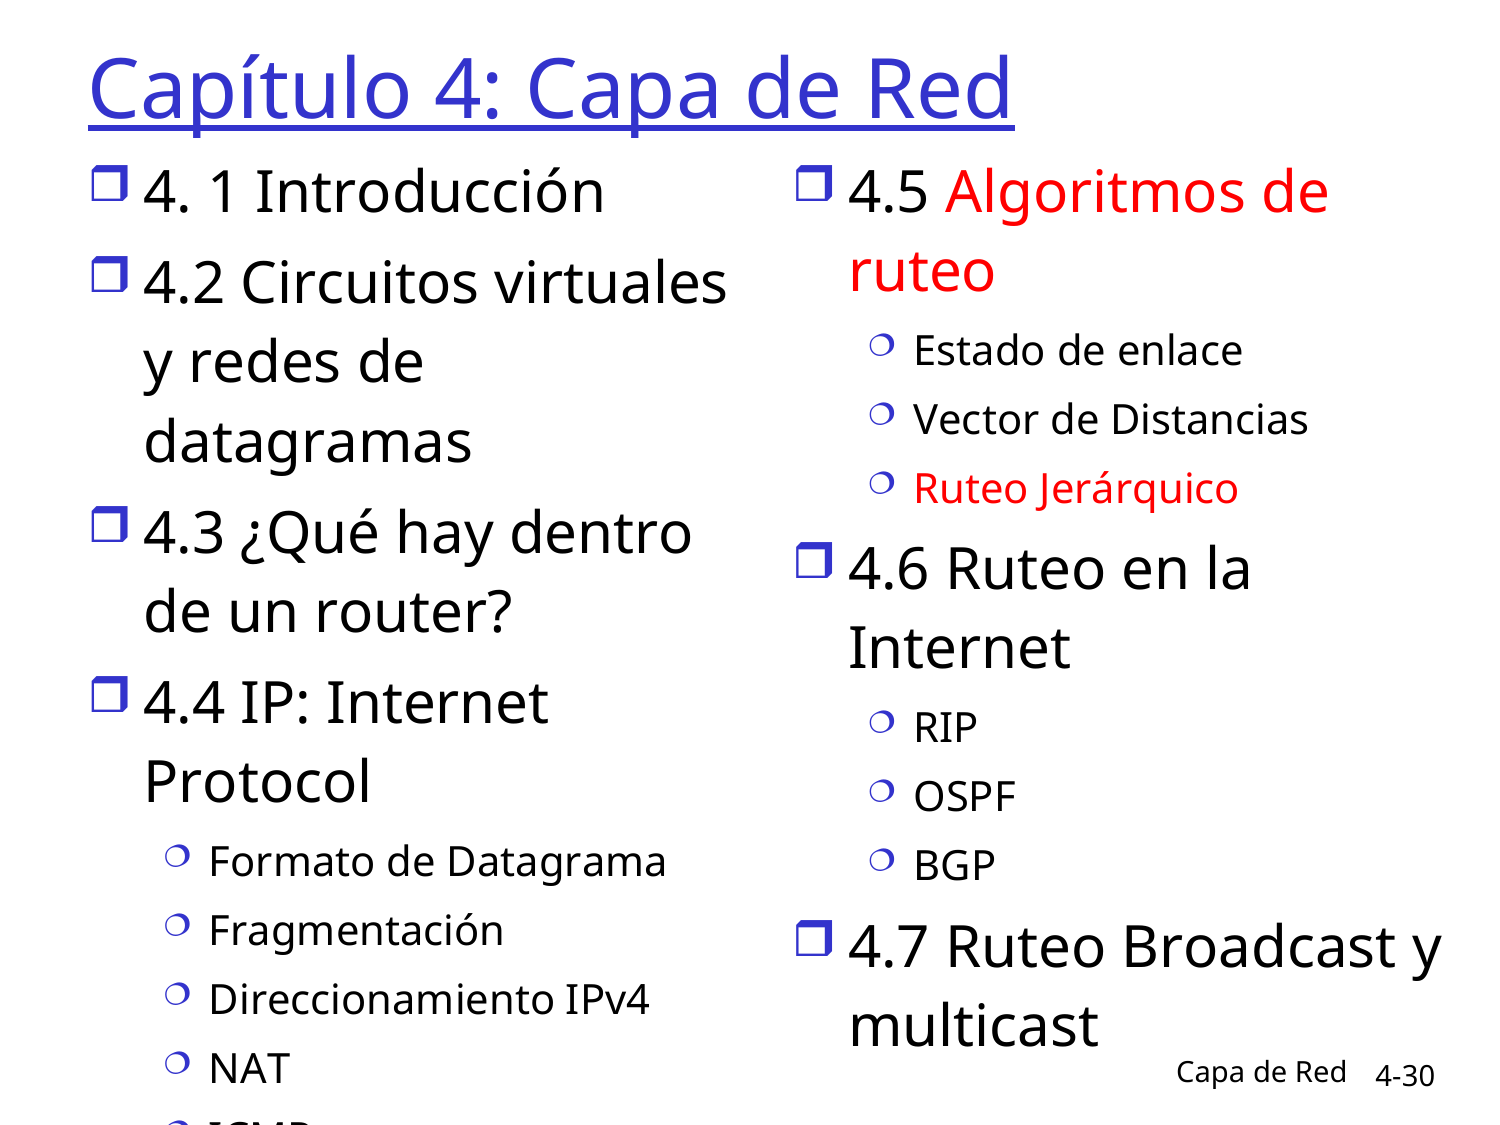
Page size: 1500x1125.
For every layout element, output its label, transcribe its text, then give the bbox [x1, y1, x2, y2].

title Capítulo 4: Capa de Red [87, 23, 1363, 151]
list 4.5 Algoritmos de ruteo Estado de enlace Vector de Distancias Ruteo Jerárquico 4.6 Ruteo en la Internet RIP OSPF BGP 4.7 Ruteo Broadcast y multicast [792, 149, 1464, 1051]
list 4. 1 Introducción 4.2 Circuitos virtuales y redes de datagramas 4.3 ¿Qué hay dentro de un router? 4.4 IP: Internet Protocol Formato de Datagrama Fragmentación Direccionamiento IPv4 NAT ICMP IPv6 [87, 149, 759, 1091]
